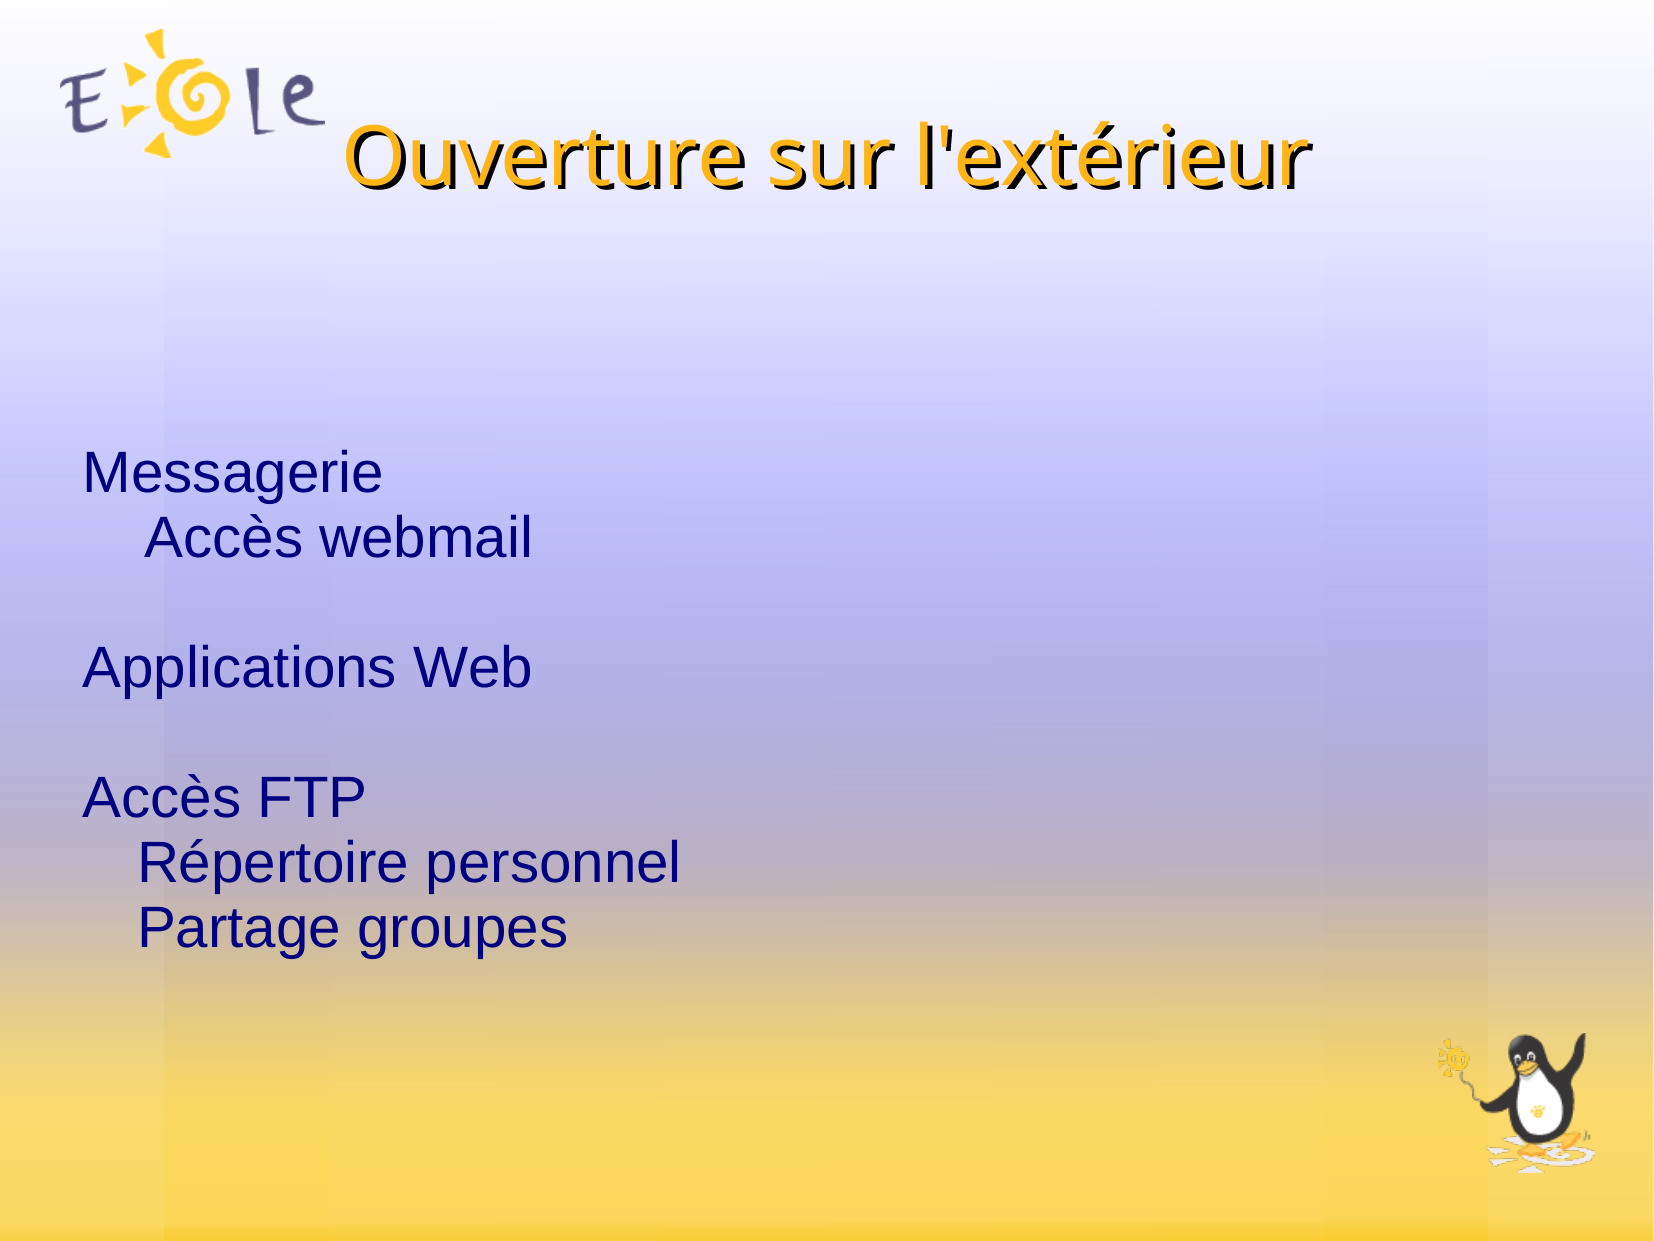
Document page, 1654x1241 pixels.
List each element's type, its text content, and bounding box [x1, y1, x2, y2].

title Ouverture sur l'extérieur [82, 49, 1571, 257]
picture [0, 0, 1654, 1241]
subtitle Messagerie Accès webmail Applications Web Accès FTP Répertoire personnel Partage groupes [82, 290, 1571, 1109]
